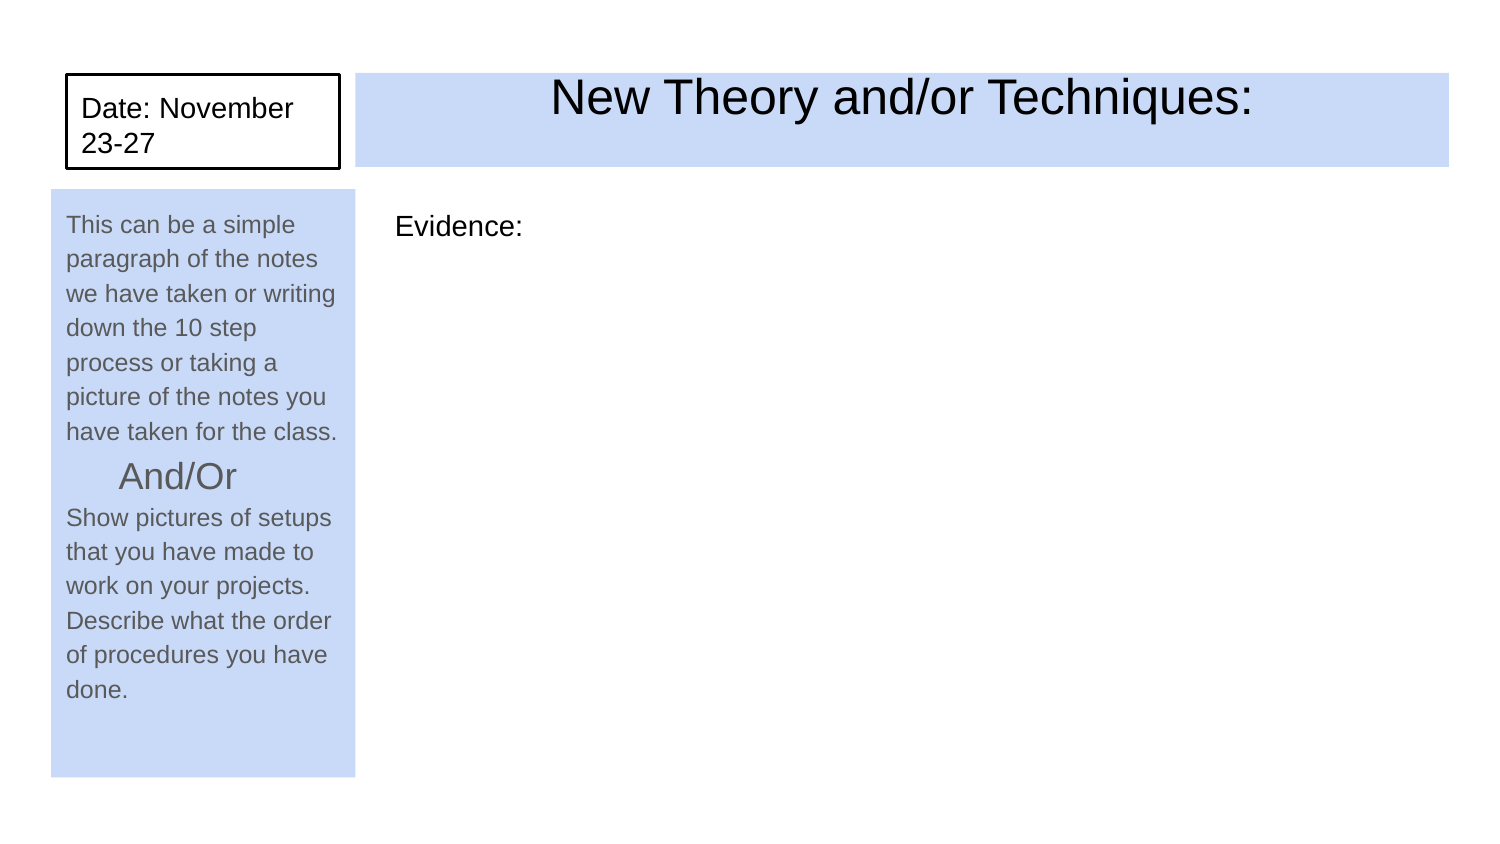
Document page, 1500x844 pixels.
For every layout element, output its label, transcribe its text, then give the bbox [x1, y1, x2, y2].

list This can be a simple paragraph of the notes we have taken or writing down the 10 step process or taking a picture of the notes you have taken for the class. And/Or Show pictures of setups that you have made to work on your projects. Describe what the order of procedures you have done. [51, 189, 356, 778]
text_box Evidence: [379, 191, 1449, 781]
title New Theory and/or Techniques: [355, 72, 1449, 167]
text_box Date: November 23-27 [66, 74, 340, 169]
